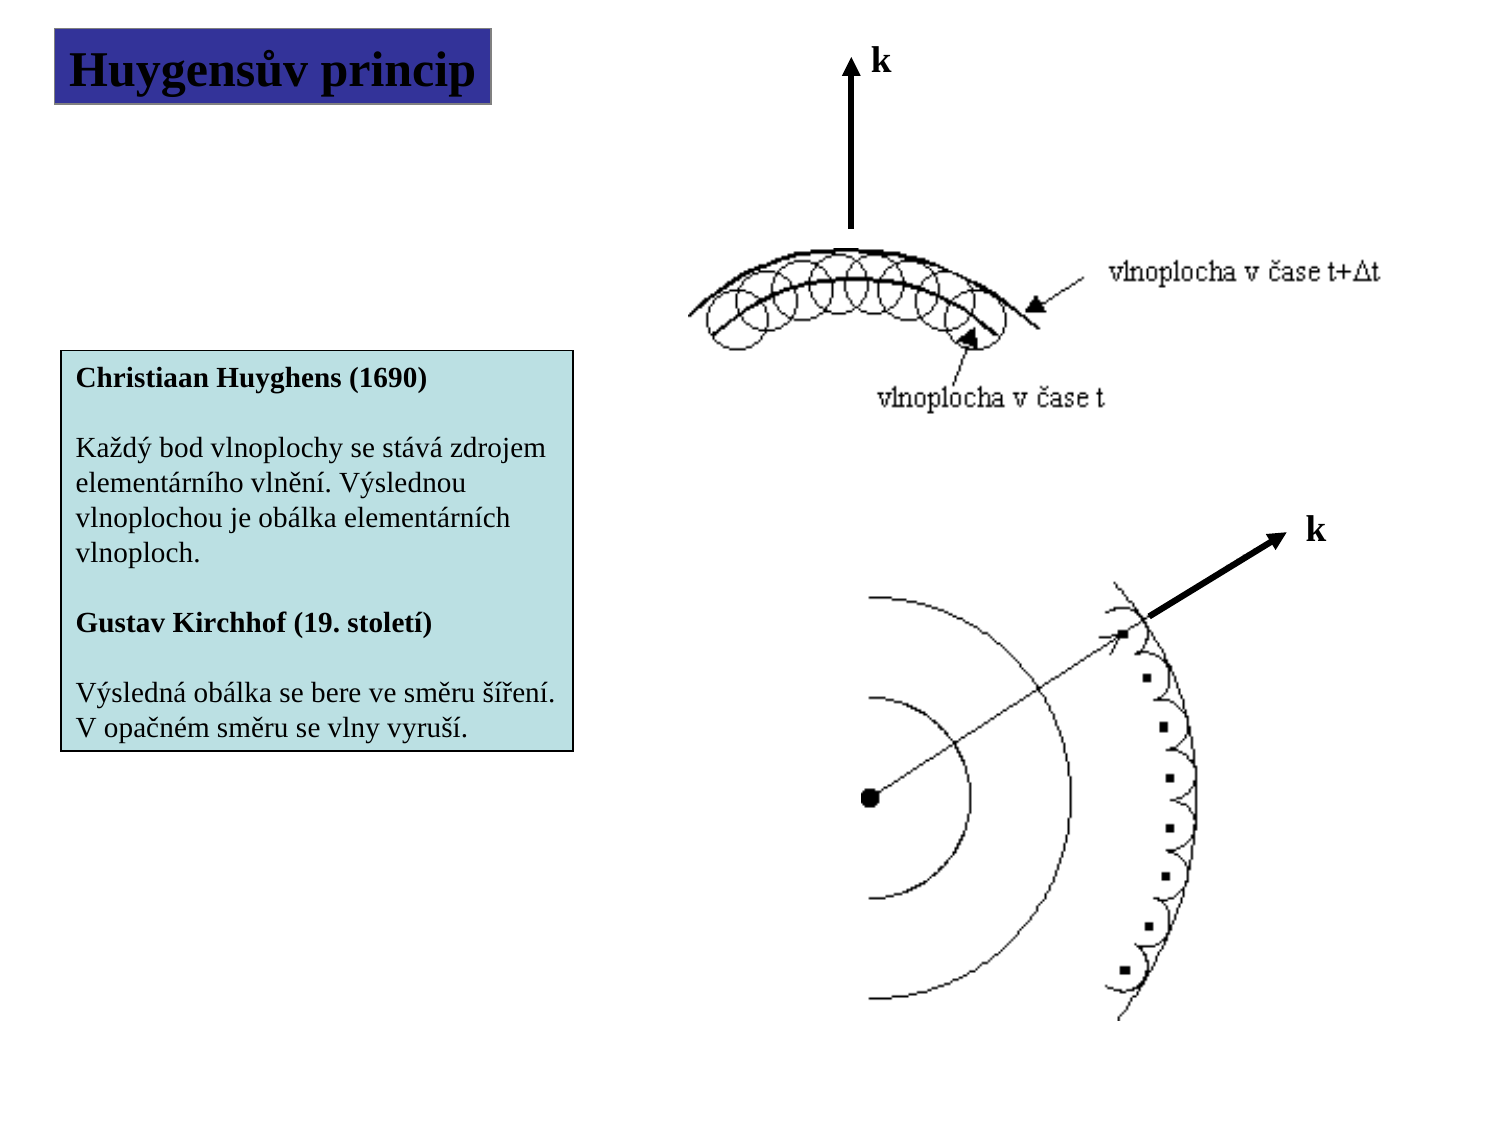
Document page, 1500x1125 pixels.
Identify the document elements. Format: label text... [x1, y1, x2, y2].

chart [688, 248, 1412, 416]
chart [866, 38, 901, 79]
text_box Huygensův princip [54, 28, 492, 104]
chart [861, 547, 1273, 1021]
chart [1301, 507, 1336, 548]
text_box Christiaan Huyghens (1690) Každý bod vlnoplochy se stává zdrojem elementárního vlnění. Výslednou vlnoplochou je obálka elementárních vlnoploch. Gustav Kirchhof (19. století) Výsledná obálka se bere ve směru šíření. V opačném směru se vlny vyruší. [60, 350, 573, 751]
